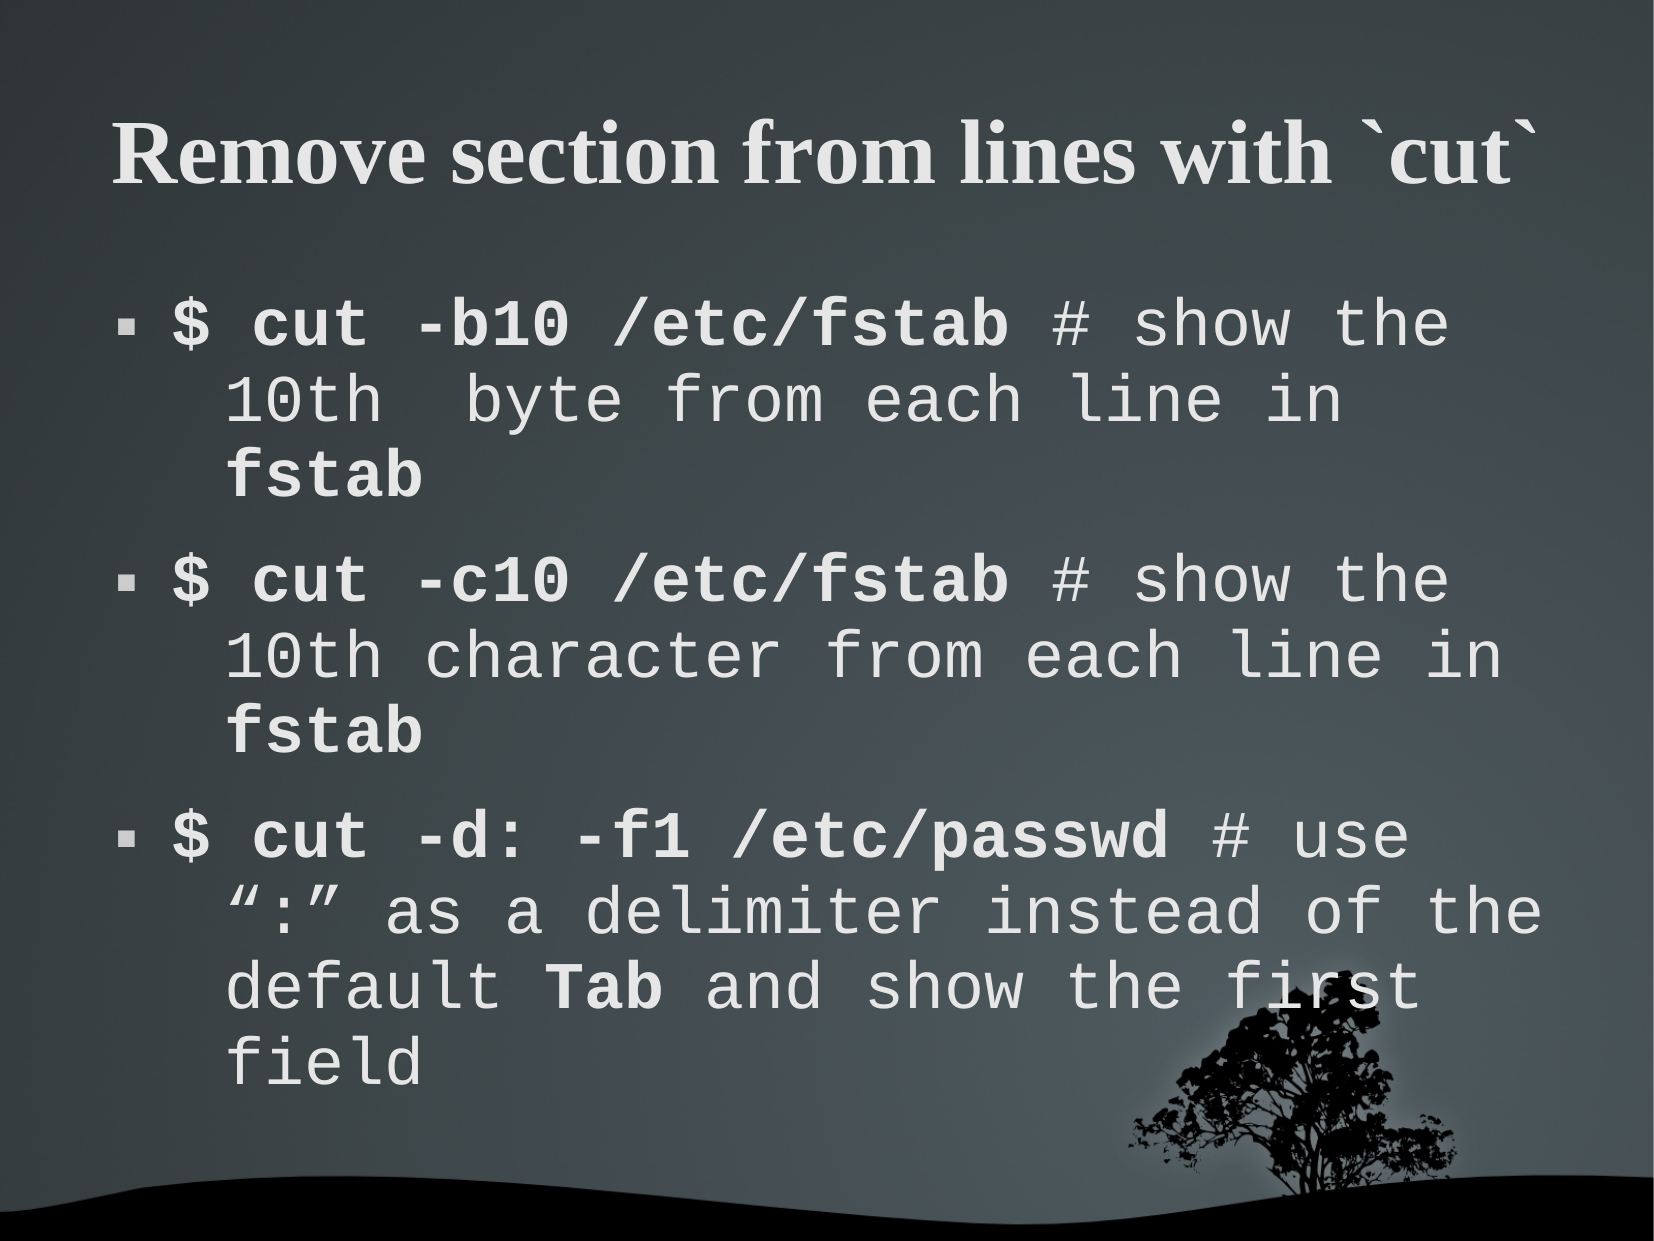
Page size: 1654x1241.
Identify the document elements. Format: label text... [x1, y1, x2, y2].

picture [0, 0, 1654, 1241]
list $ cut -b10 /etc/fstab # show the 10th byte from each line in fstab $ cut -c10 /etc/fstab # show the 10th character from each line in fstab $ cut -d: -f1 /etc/passwd # use “:” as a delimiter instead of the default Tab and show the first field [82, 290, 1571, 1109]
title Remove section from lines with `cut` [82, 33, 1571, 273]
